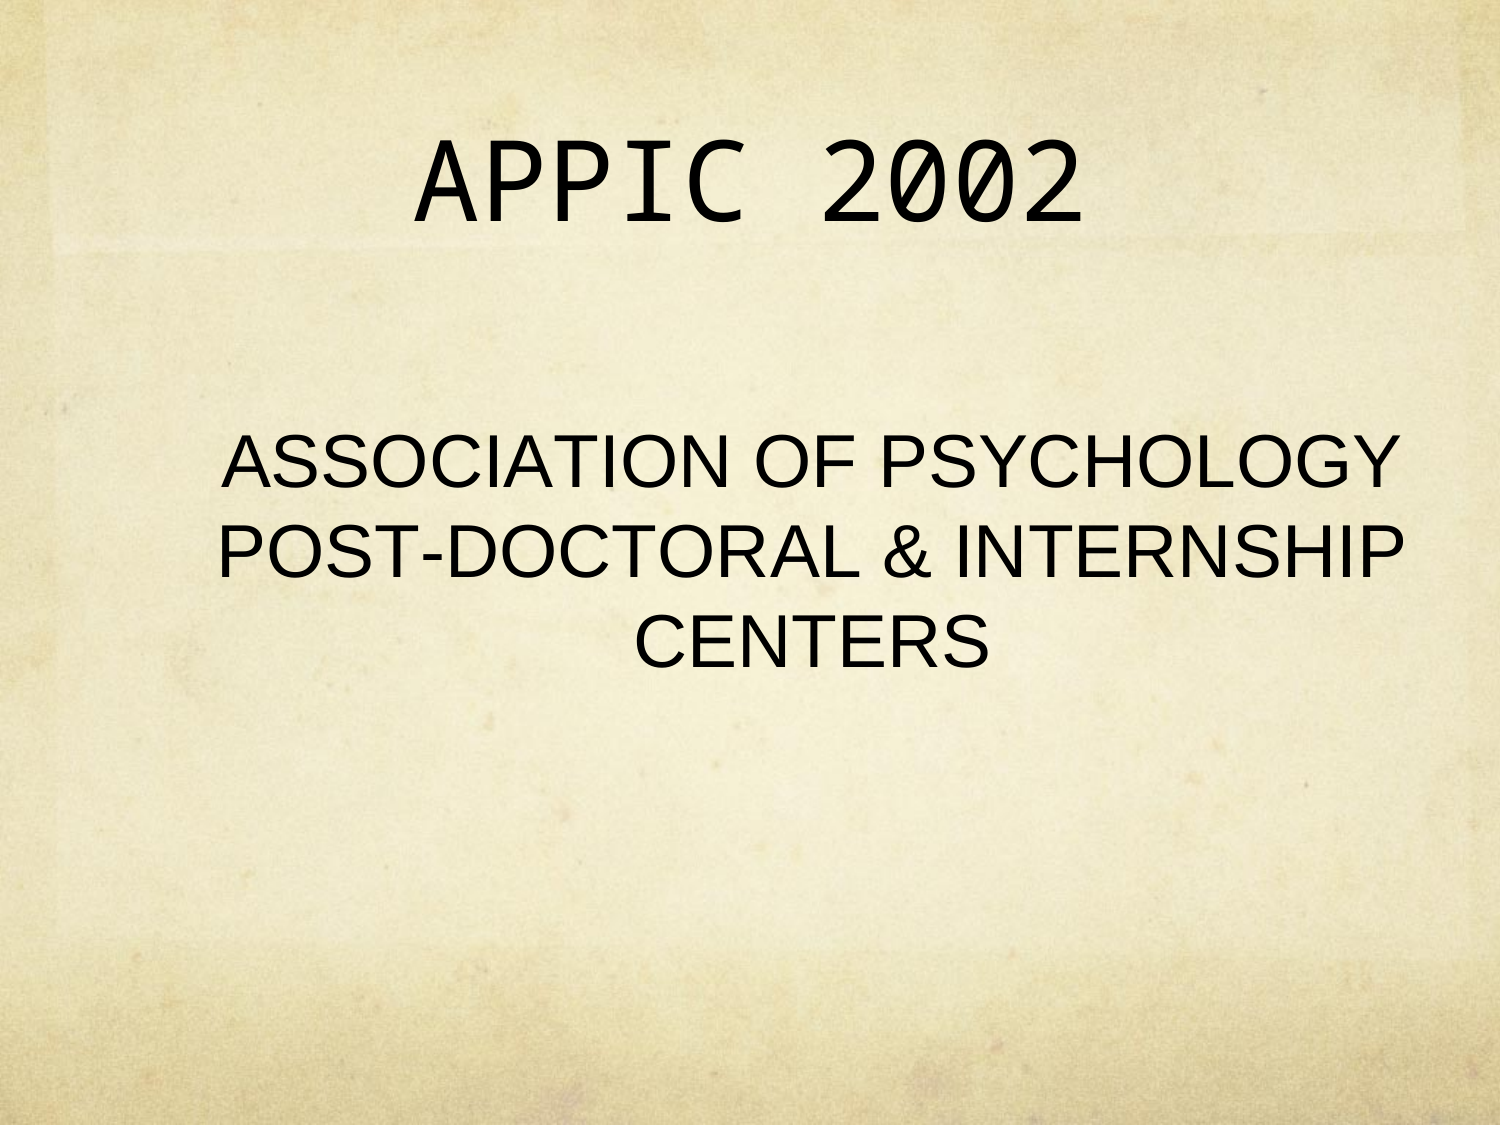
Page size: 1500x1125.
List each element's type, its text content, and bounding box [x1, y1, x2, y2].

text_box ASSOCIATION OF PSYCHOLOGY POST-DOCTORAL & INTERNSHIP CENTERS [49, 199, 1500, 772]
picture [0, 0, 1500, 1125]
title APPIC 2002 [75, 101, 1426, 199]
